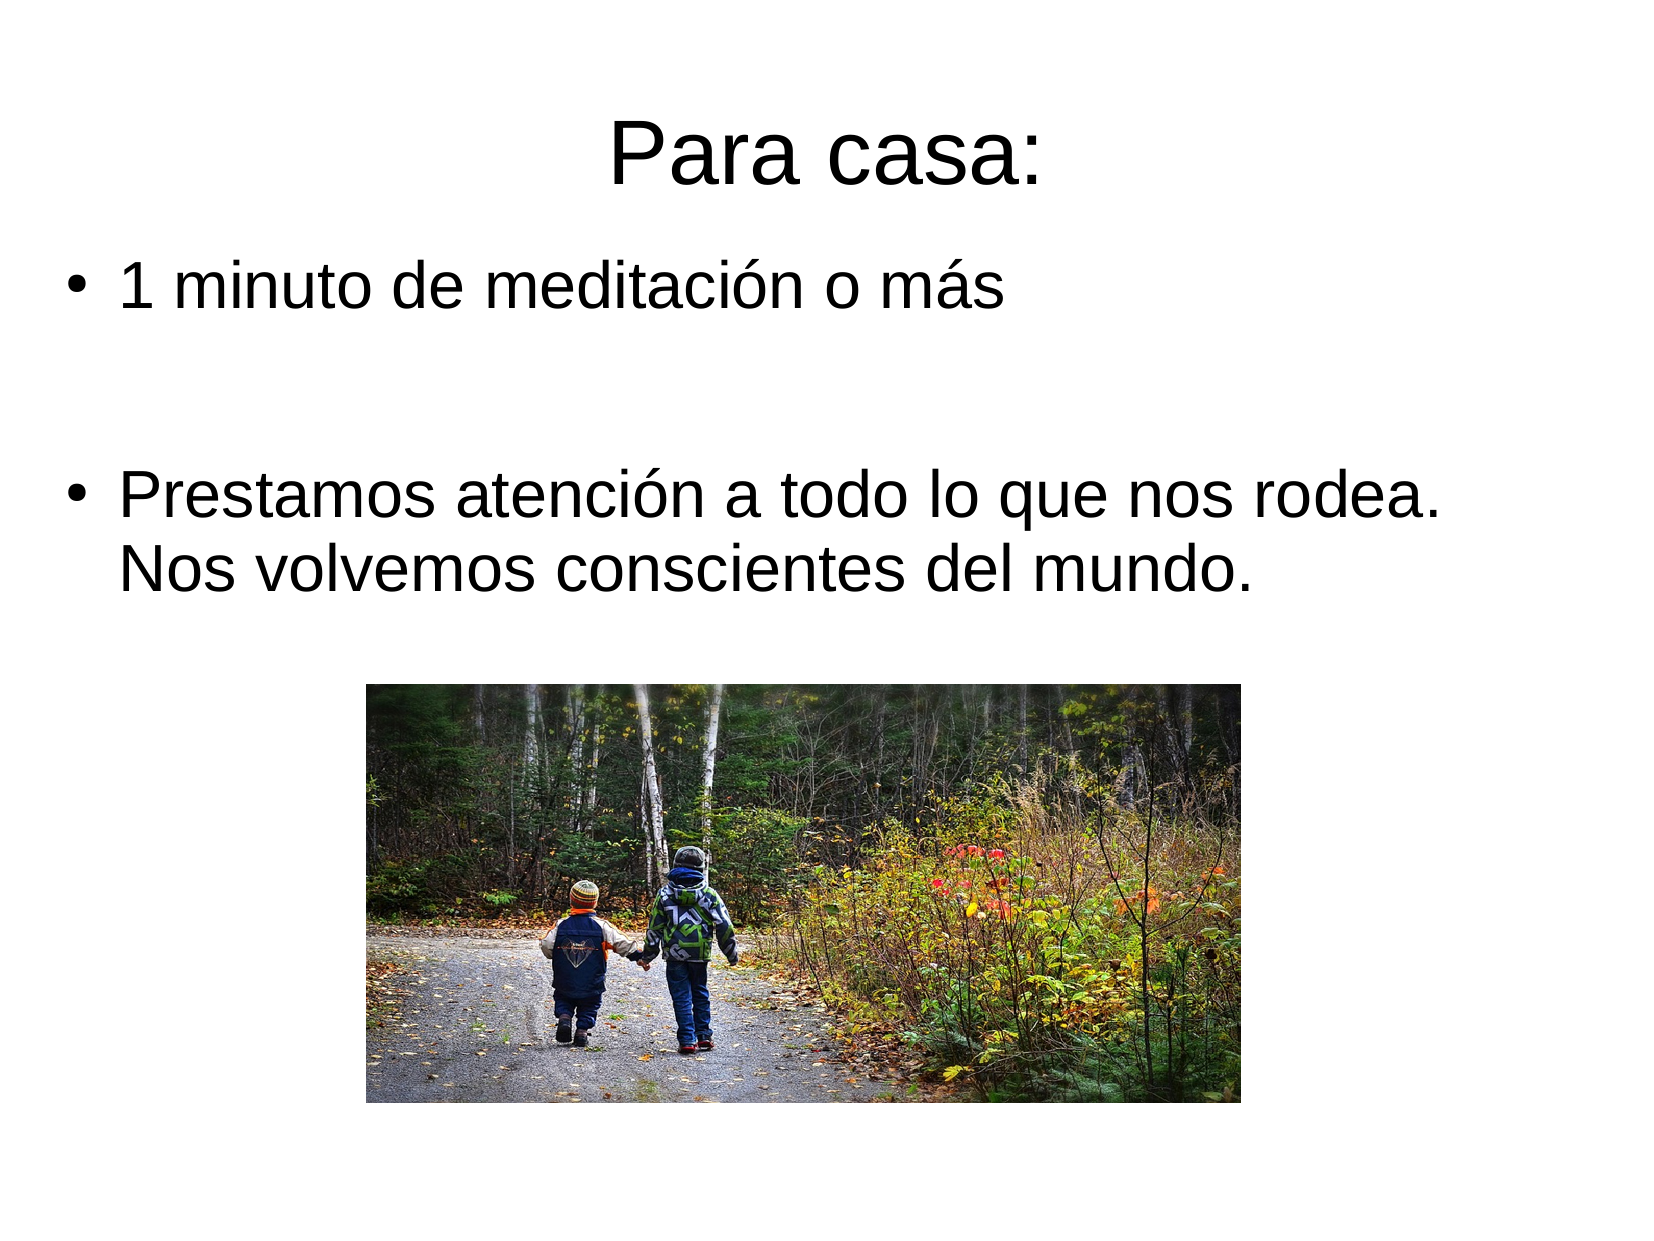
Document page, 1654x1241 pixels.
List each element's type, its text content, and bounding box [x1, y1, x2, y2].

picture [366, 684, 1241, 1103]
title Para casa: [82, 49, 1571, 257]
list 1 minuto de meditación o más Prestamos atención a todo lo que nos rodea. Nos volvemos conscientes del mundo. [47, 248, 1489, 686]
